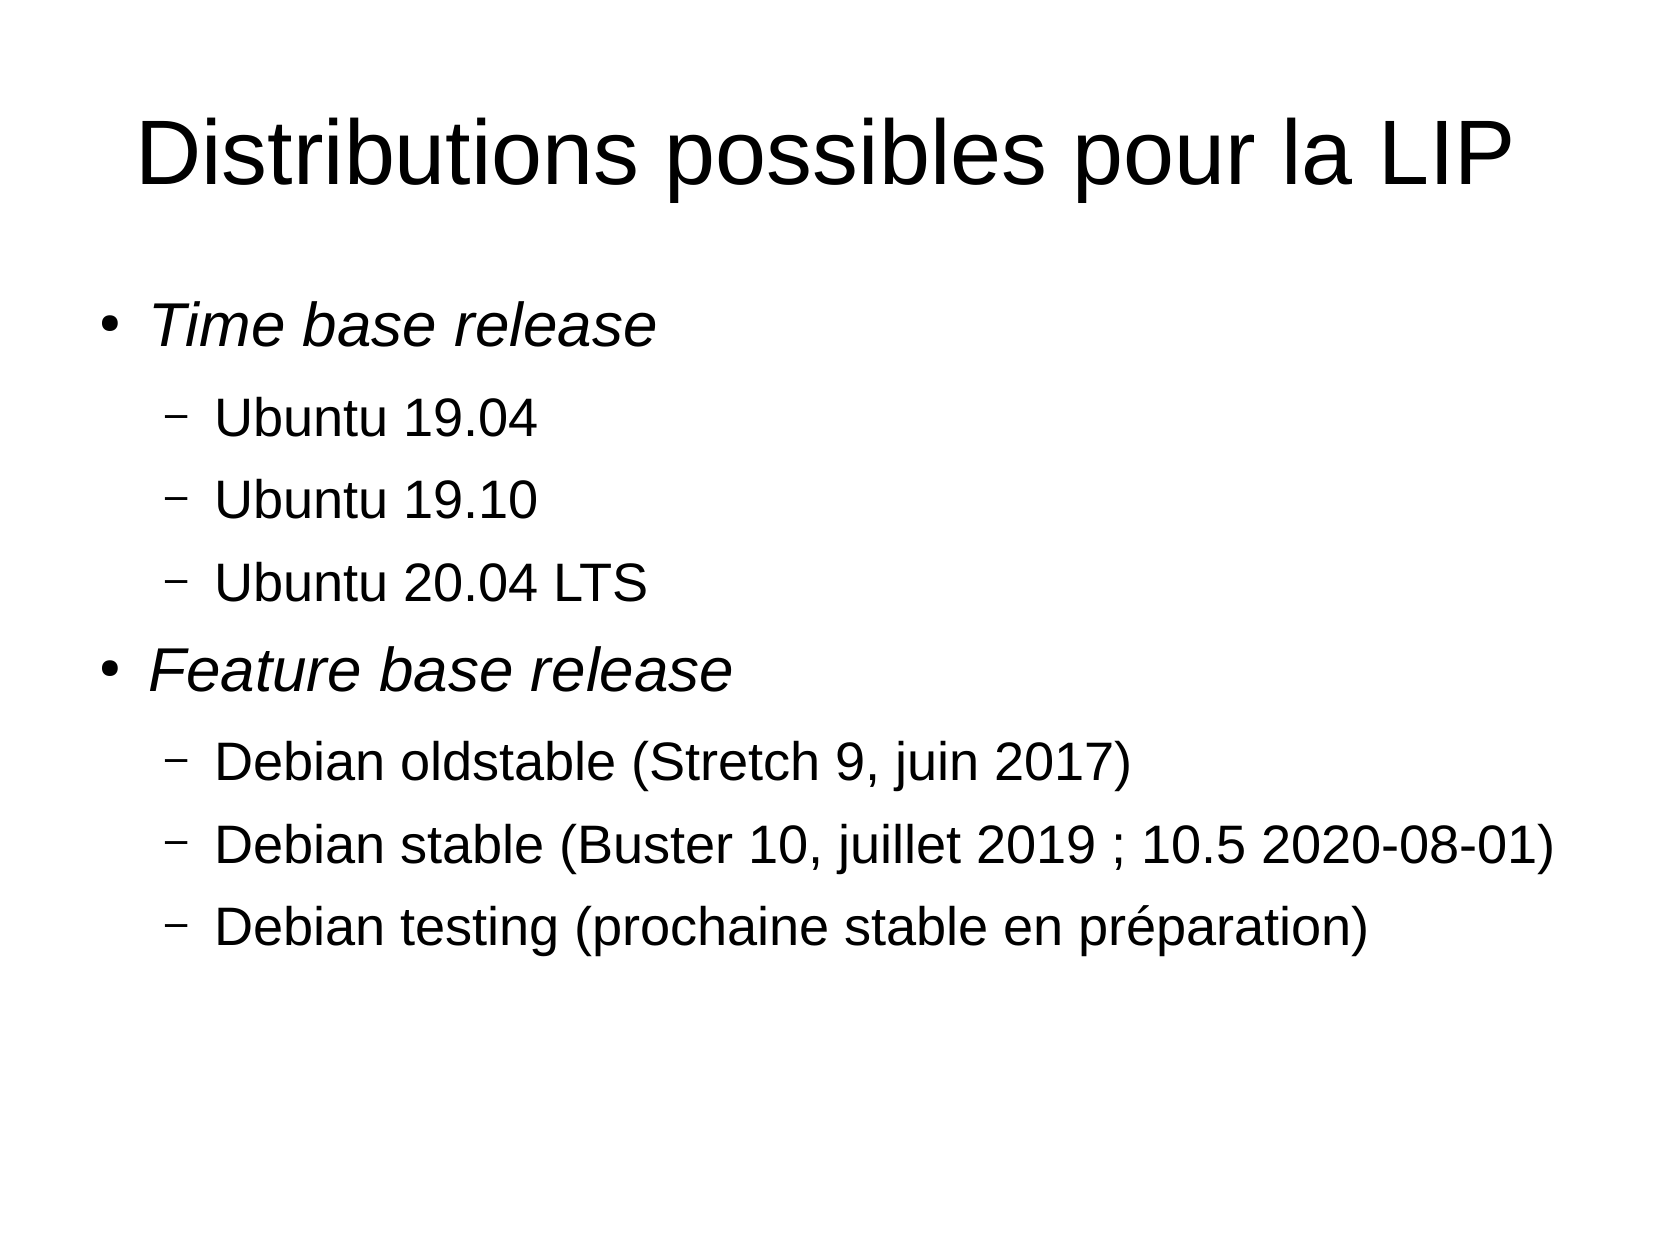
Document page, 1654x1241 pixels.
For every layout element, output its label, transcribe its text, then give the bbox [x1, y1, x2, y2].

title Distributions possibles pour la LIP [82, 49, 1571, 257]
list Time base release Ubuntu 19.04 Ubuntu 19.10 Ubuntu 20.04 LTS Feature base release Debian oldstable (Stretch 9, juin 2017) Debian stable (Buster 10, juillet 2019 ; 10.5 2020-08-01) Debian testing (prochaine stable en préparation) [82, 290, 1571, 1010]
